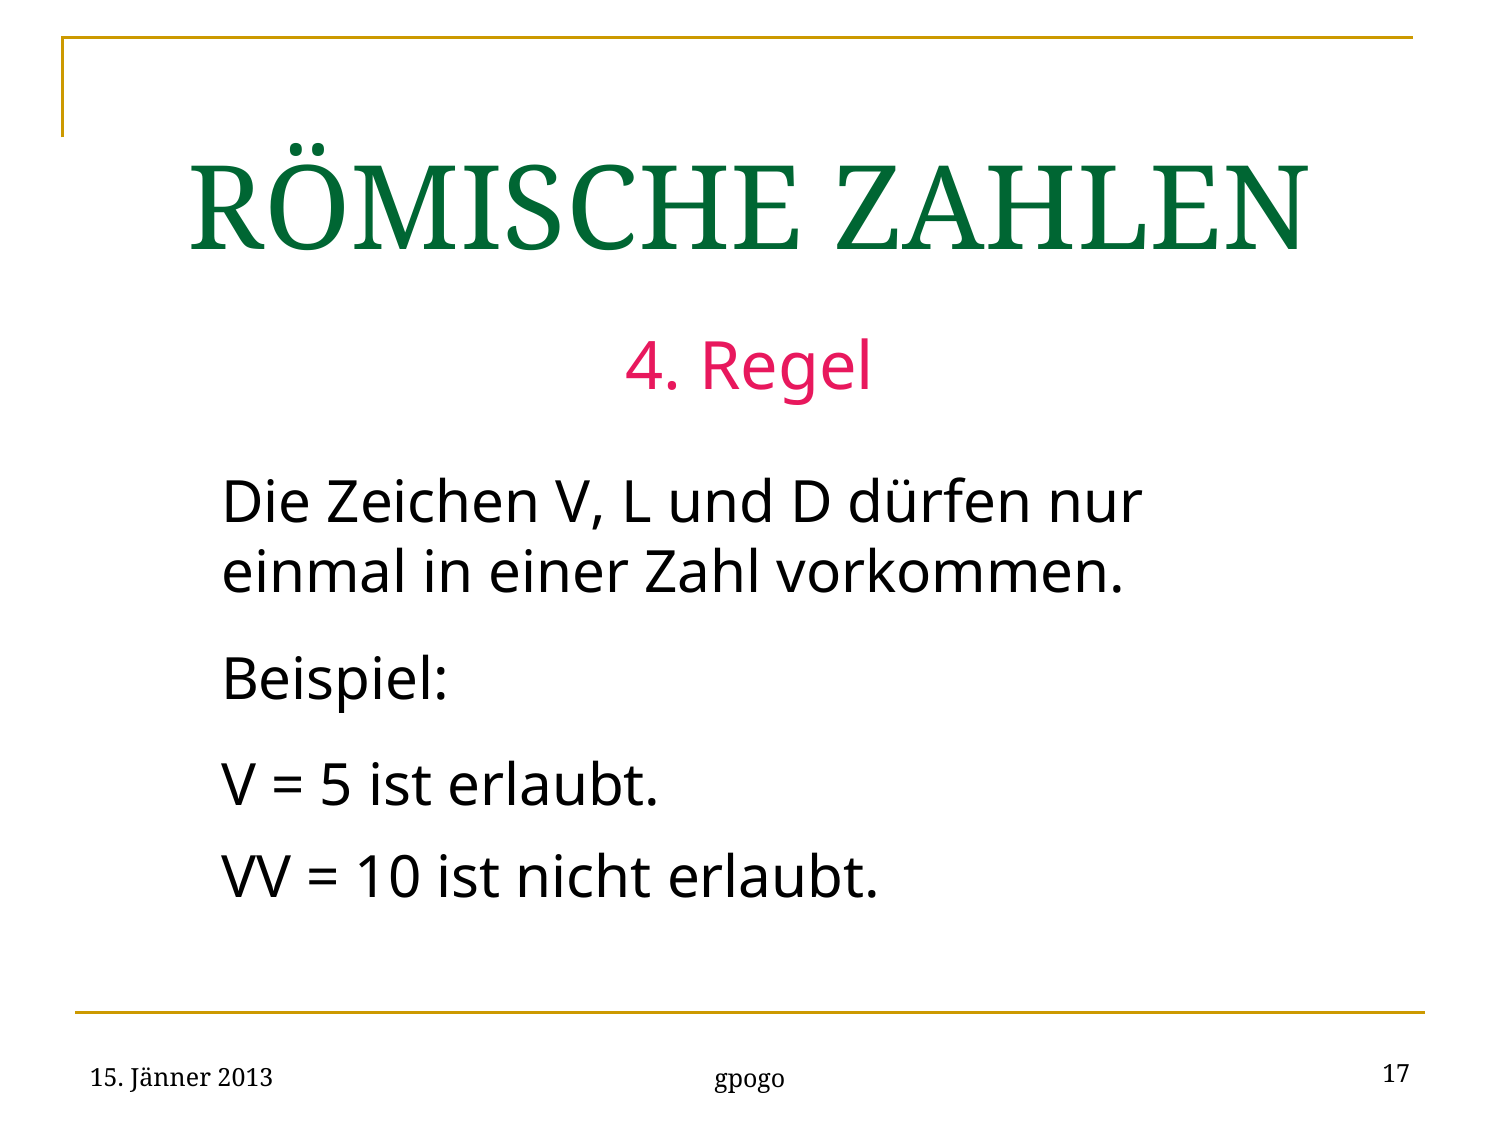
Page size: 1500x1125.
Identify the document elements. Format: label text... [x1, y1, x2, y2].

text_box 4. Regel [437, 315, 1063, 411]
text_box Beispiel: [206, 633, 1294, 719]
text_box VV = 10 ist nicht erlaubt. [206, 831, 1294, 918]
text_box gpogo [512, 1025, 988, 1101]
text_box <Nummer> [1074, 1024, 1426, 1100]
text_box 15. Jänner 2013 [74, 1024, 426, 1100]
text_box Die Zeichen V, L und D dürfen nur einmal in einer Zahl vorkommen. [206, 456, 1294, 612]
text_box V = 5 ist erlaubt. [206, 739, 1294, 826]
title RÖMISCHE ZAHLEN [141, 82, 1359, 279]
